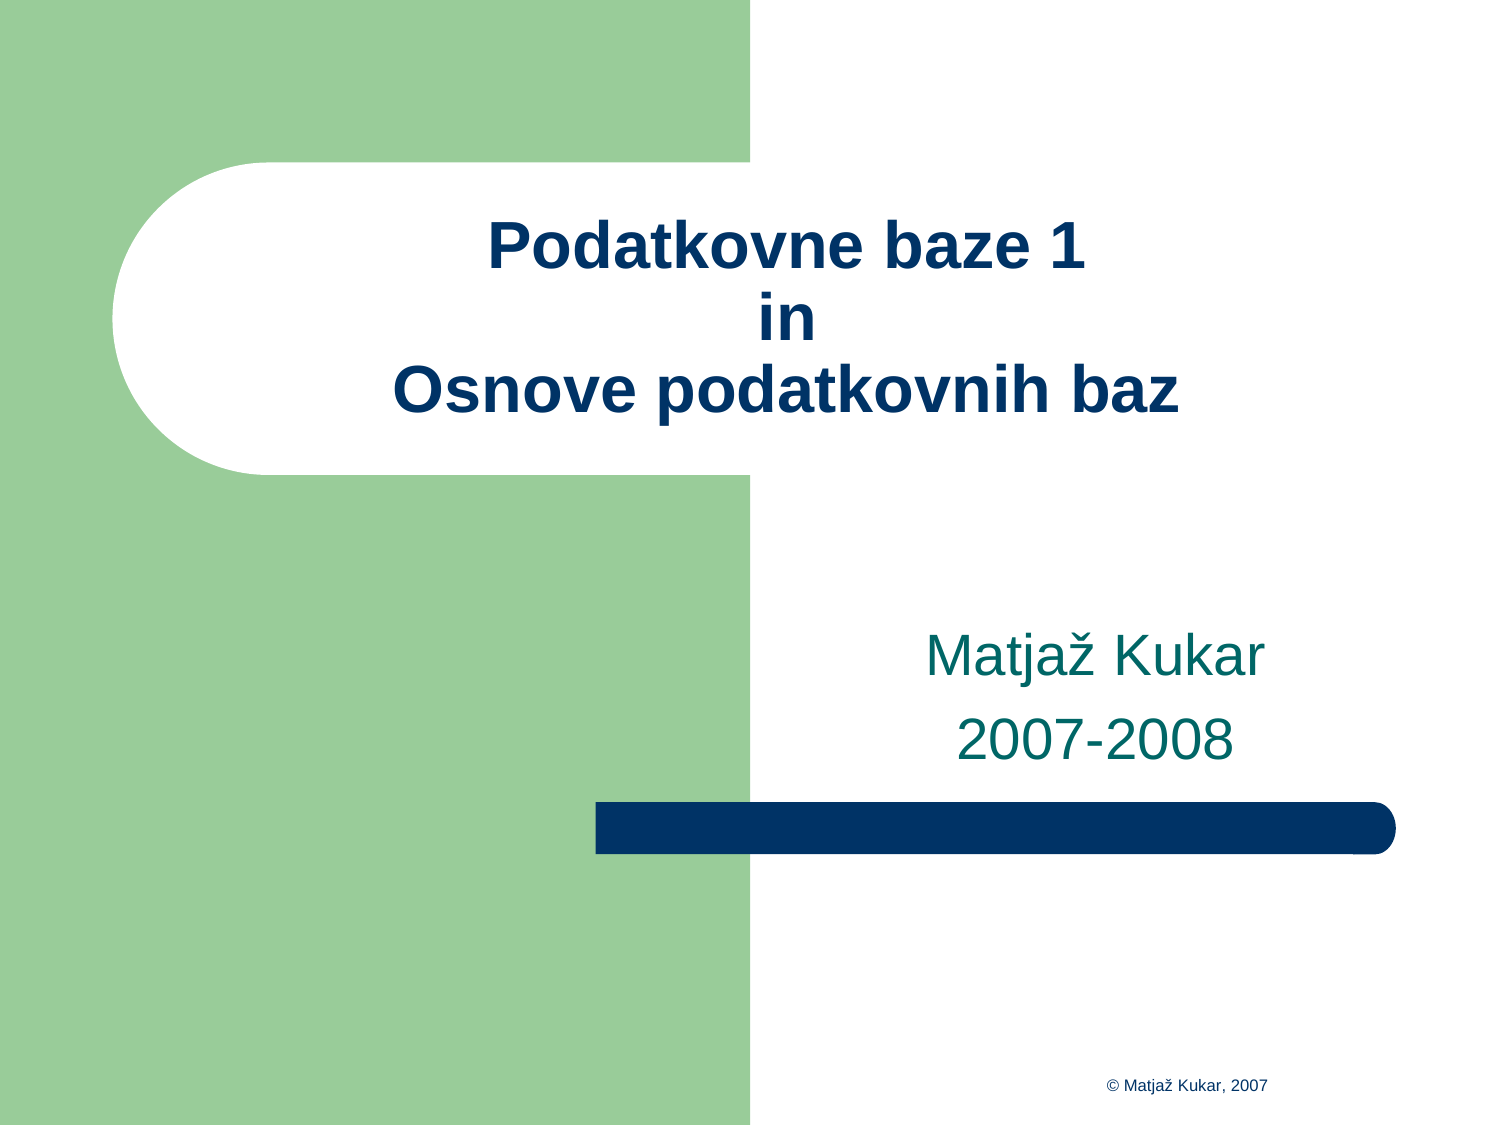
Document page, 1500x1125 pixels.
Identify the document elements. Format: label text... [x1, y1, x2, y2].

title Podatkovne baze 1 in Osnove podatkovnih baz [158, 203, 1417, 435]
text_box © Matjaž Kukar, 2007 [949, 1025, 1426, 1103]
text_box Matjaž Kukar 2007-2008 [766, 480, 1426, 780]
